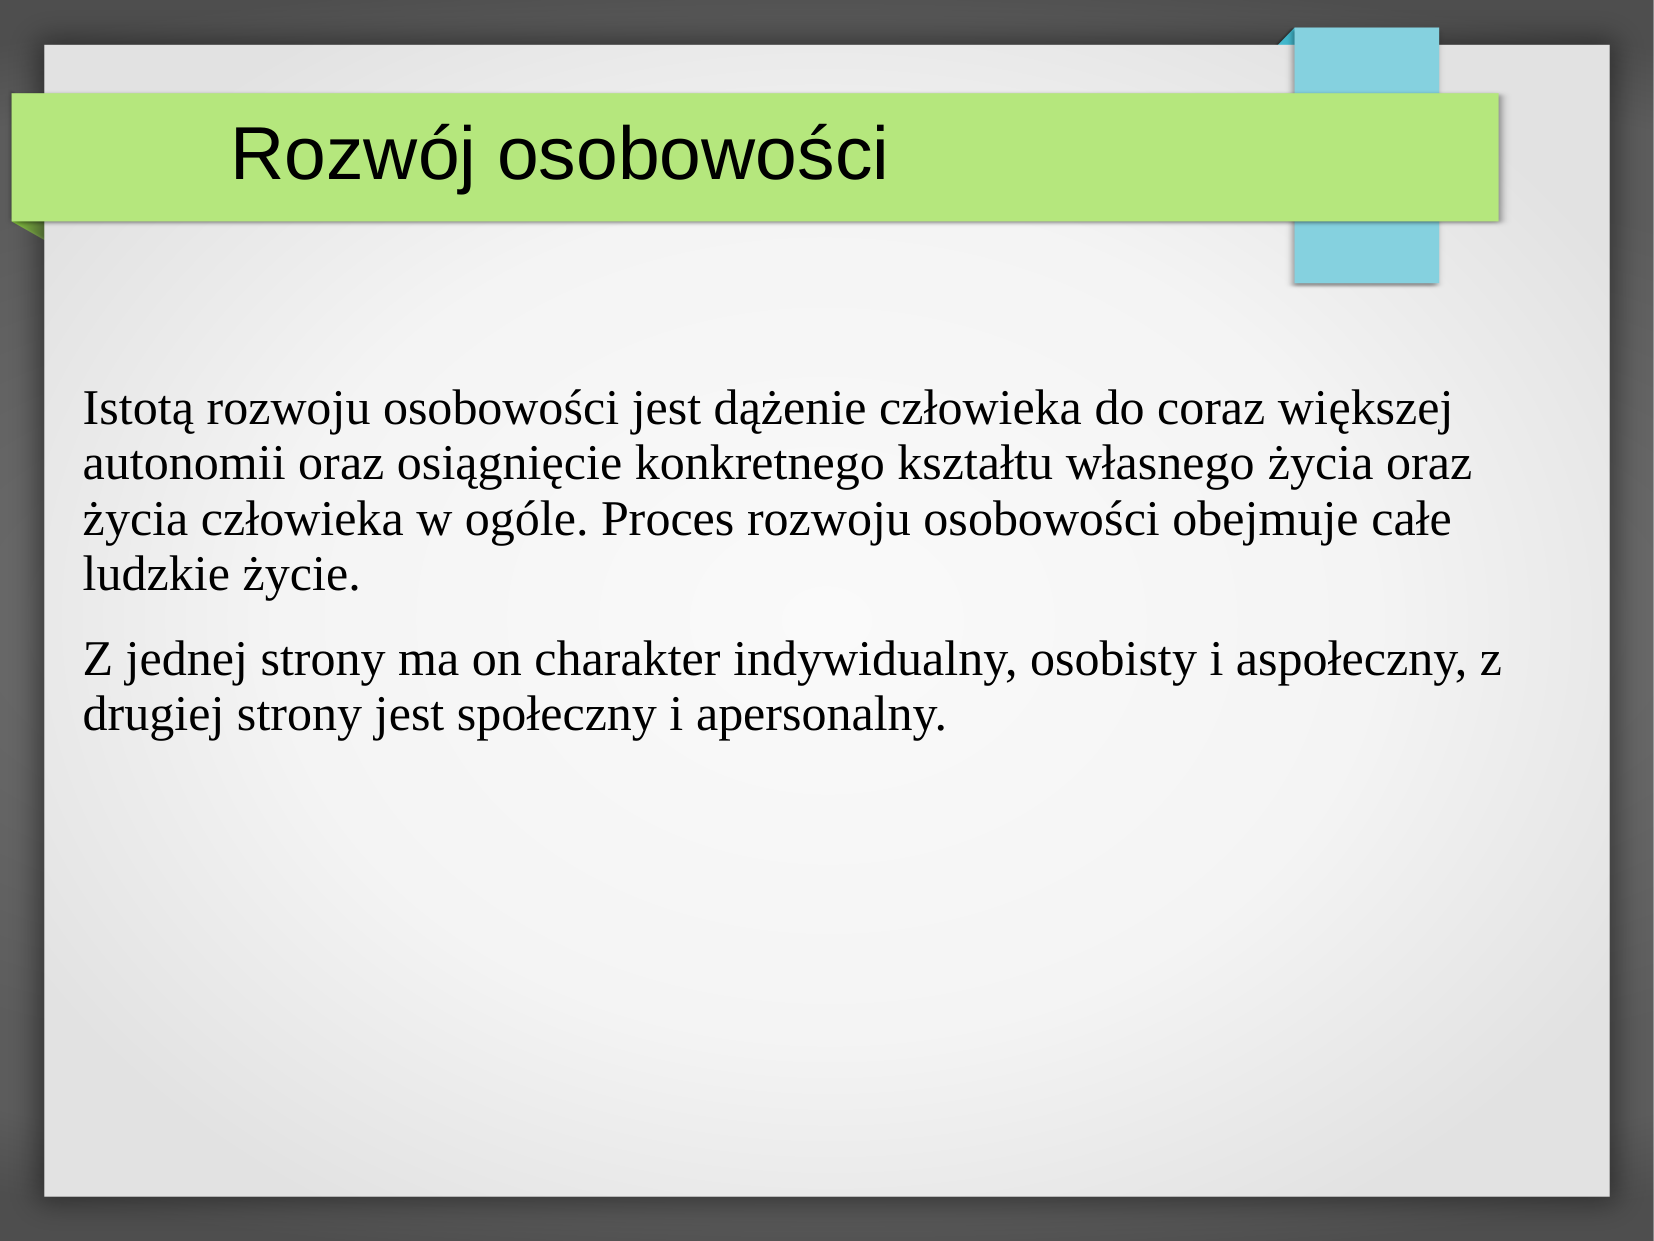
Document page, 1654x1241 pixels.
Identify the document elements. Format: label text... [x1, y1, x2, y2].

picture [0, 0, 1654, 1241]
list Istotą rozwoju osobowości jest dążenie człowieka do coraz większej autonomii oraz osiągnięcie konkretnego kształtu własnego życia oraz życia człowieka w ogóle. Proces rozwoju osobowości obejmuje całe ludzkie życie. Z jednej strony ma on charakter indywidualny, osobisty i aspołeczny, z drugiej strony jest społeczny i apersonalny. [82, 295, 1571, 1015]
title Rozwój osobowości [82, 94, 1264, 213]
